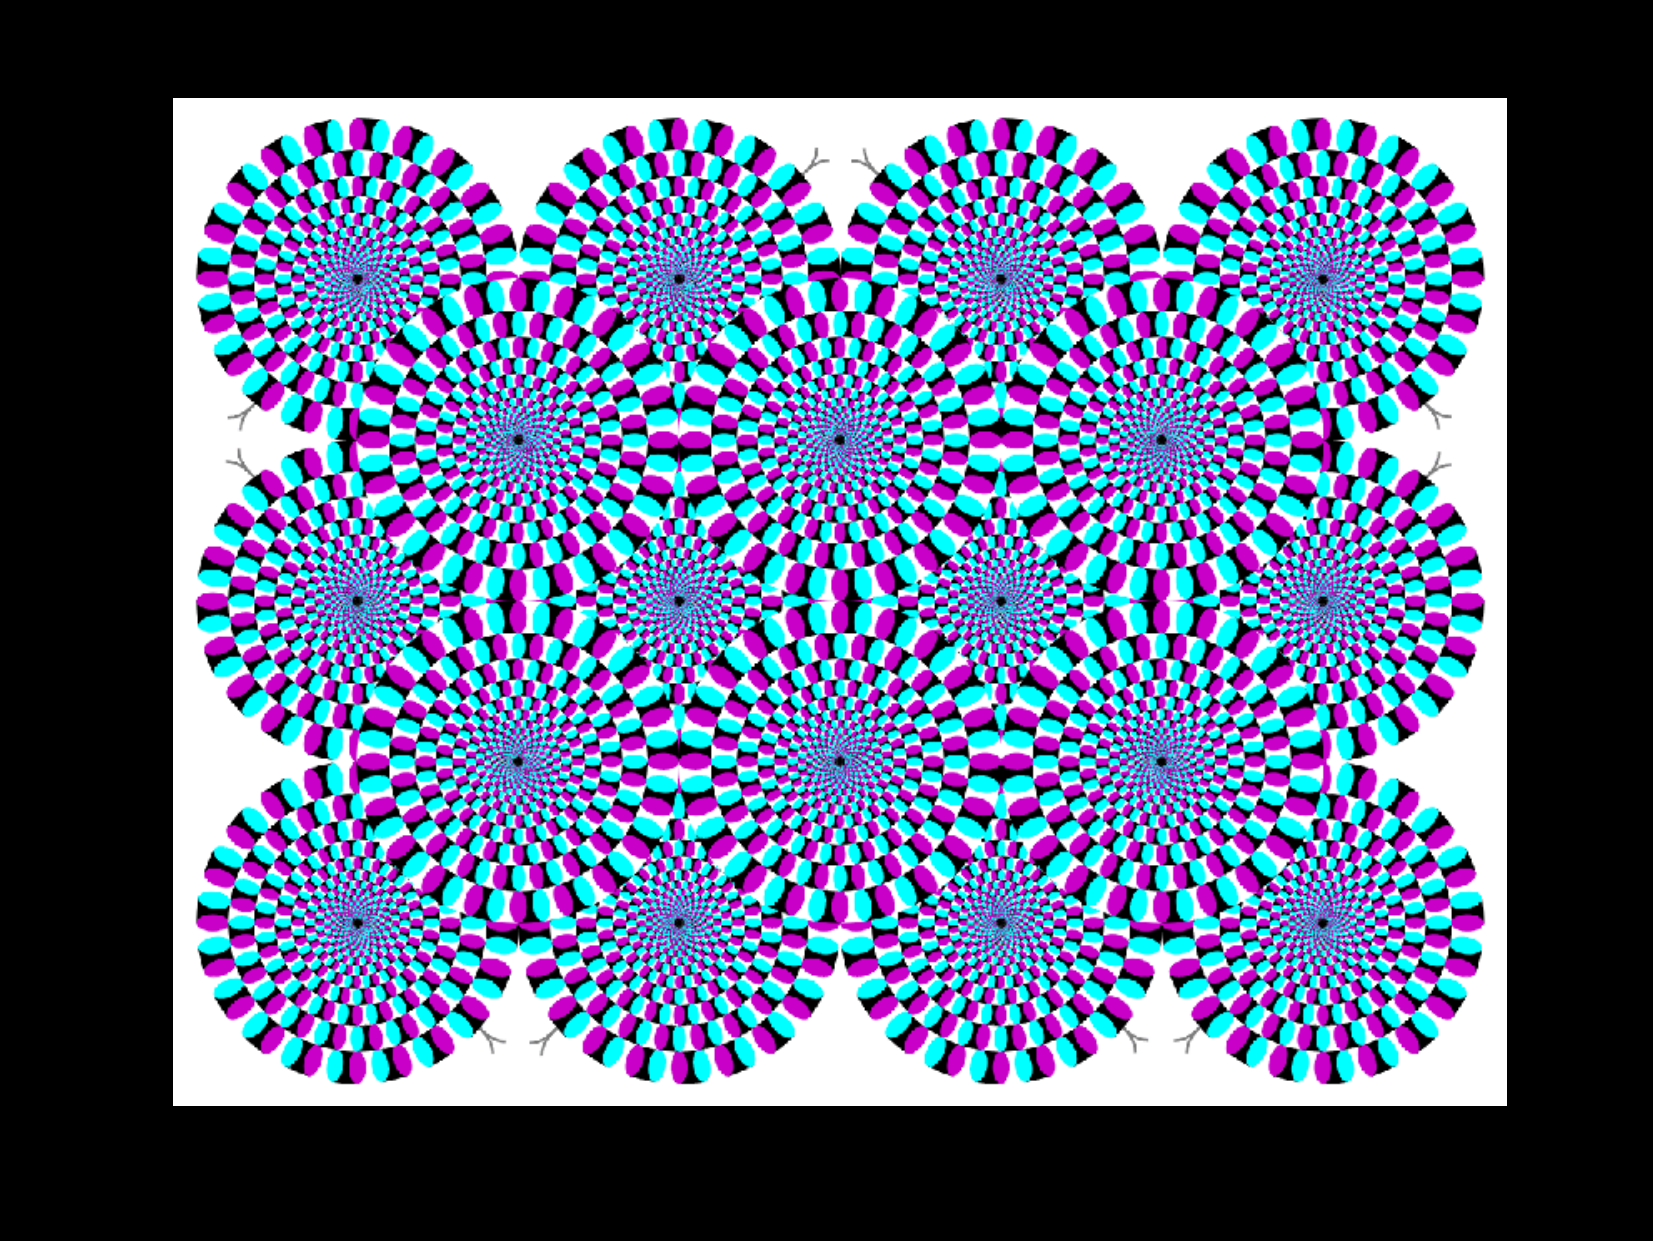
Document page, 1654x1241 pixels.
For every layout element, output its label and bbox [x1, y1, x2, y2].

picture [173, 98, 1507, 1106]
